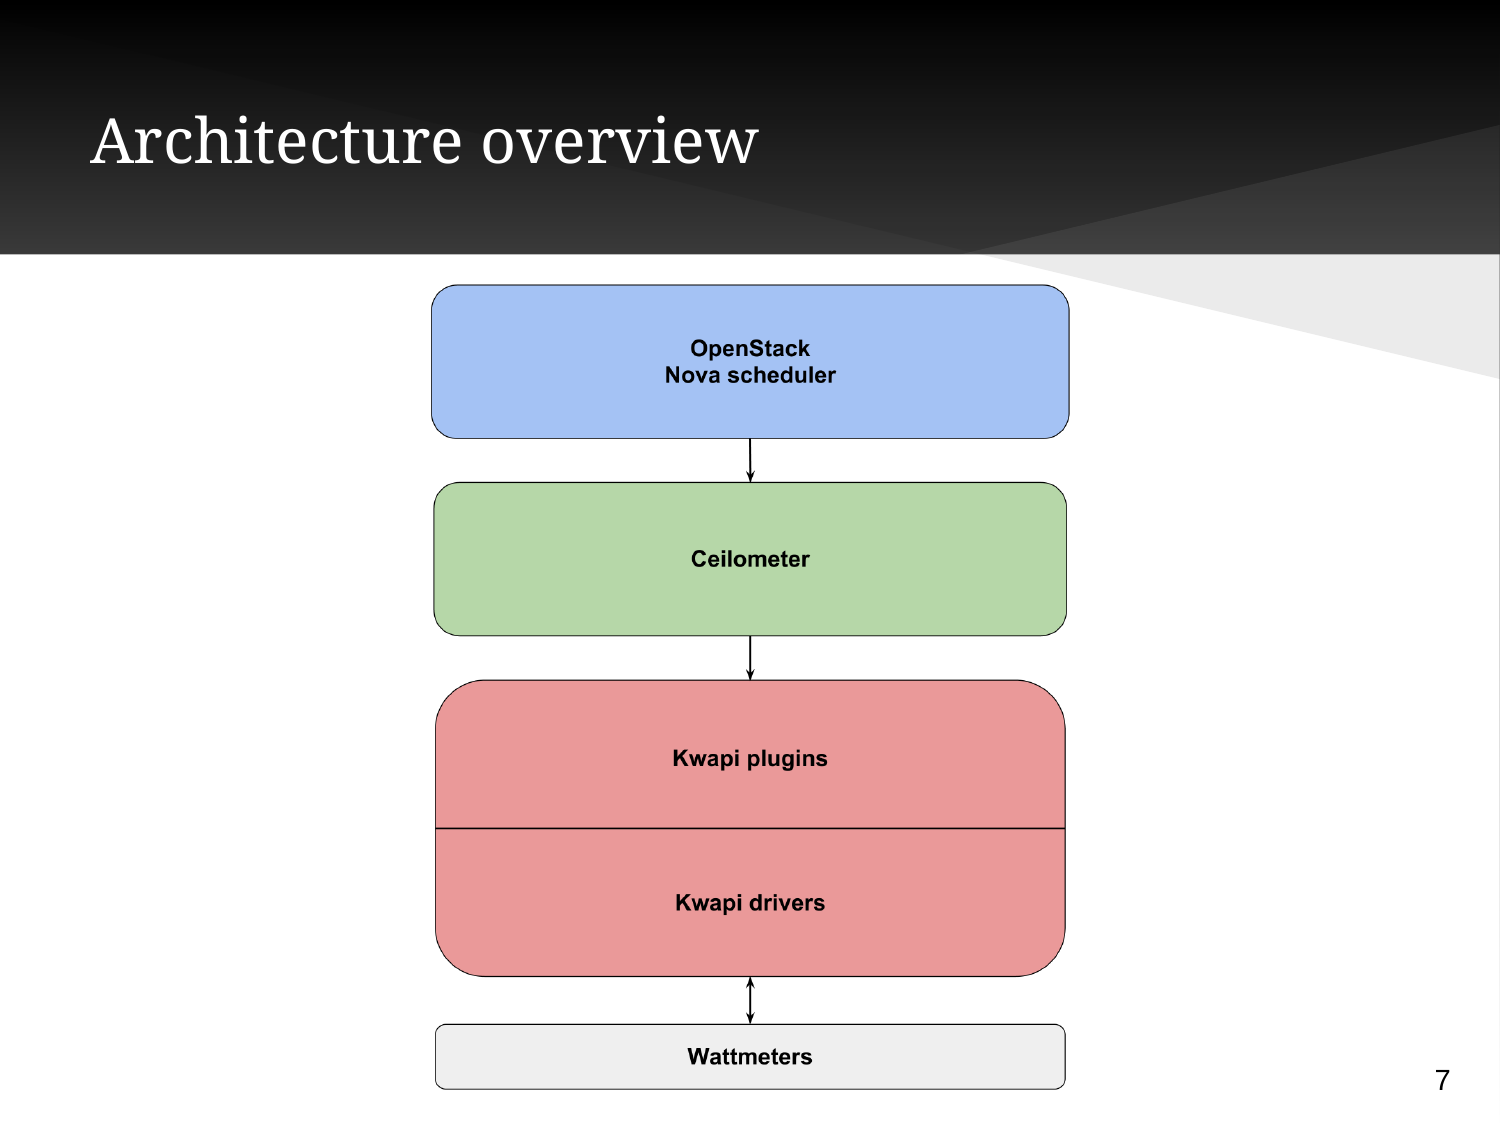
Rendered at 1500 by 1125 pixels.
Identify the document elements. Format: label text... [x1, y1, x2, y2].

text_box 7 [1419, 1046, 1471, 1097]
title Architecture overview [75, 45, 1425, 233]
picture [387, 267, 1113, 1100]
